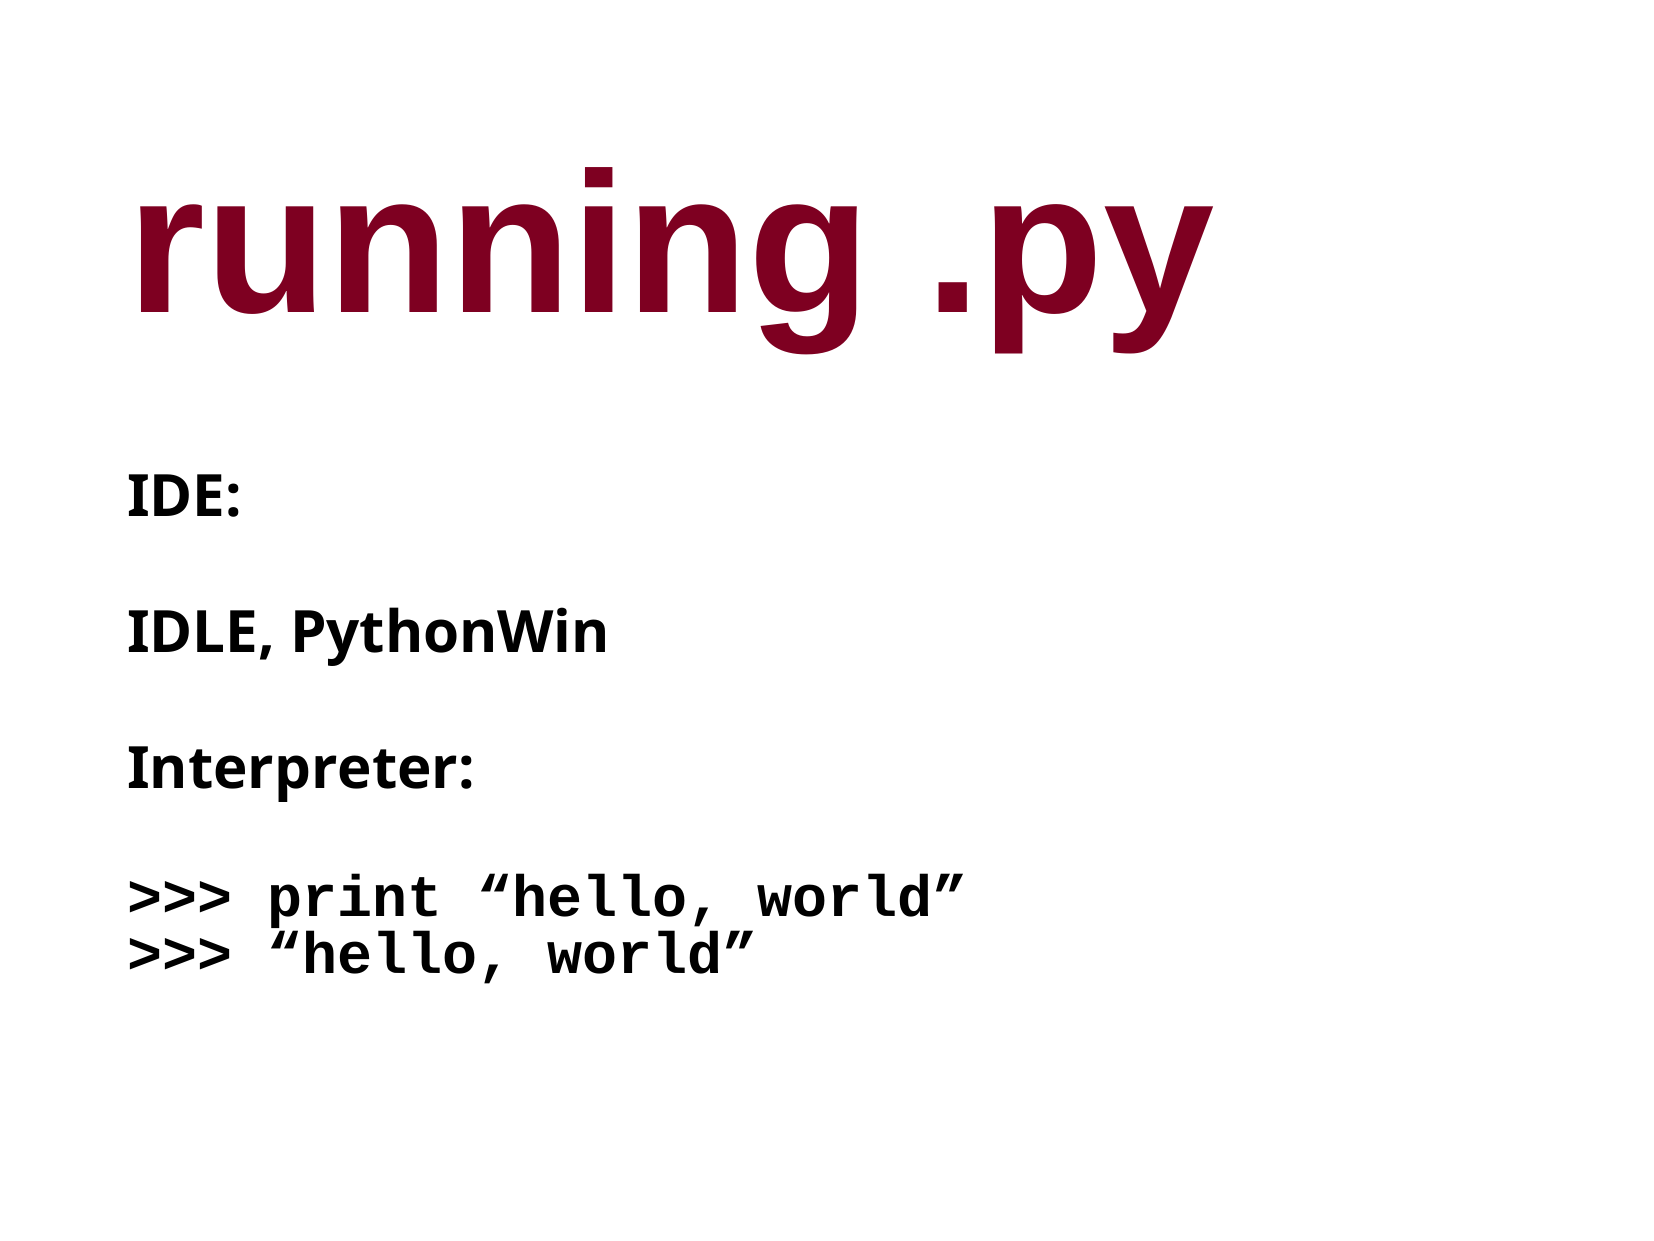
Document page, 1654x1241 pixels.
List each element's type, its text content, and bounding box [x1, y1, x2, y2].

text_box running .py [785, 223, 829, 293]
text_box running .py [112, 112, 1351, 338]
text_box IDE: IDLE, PythonWin Interpreter: >>> print “hello, world” >>> “hello, world” [112, 453, 1313, 1004]
text_box running .py [1022, 223, 1066, 295]
